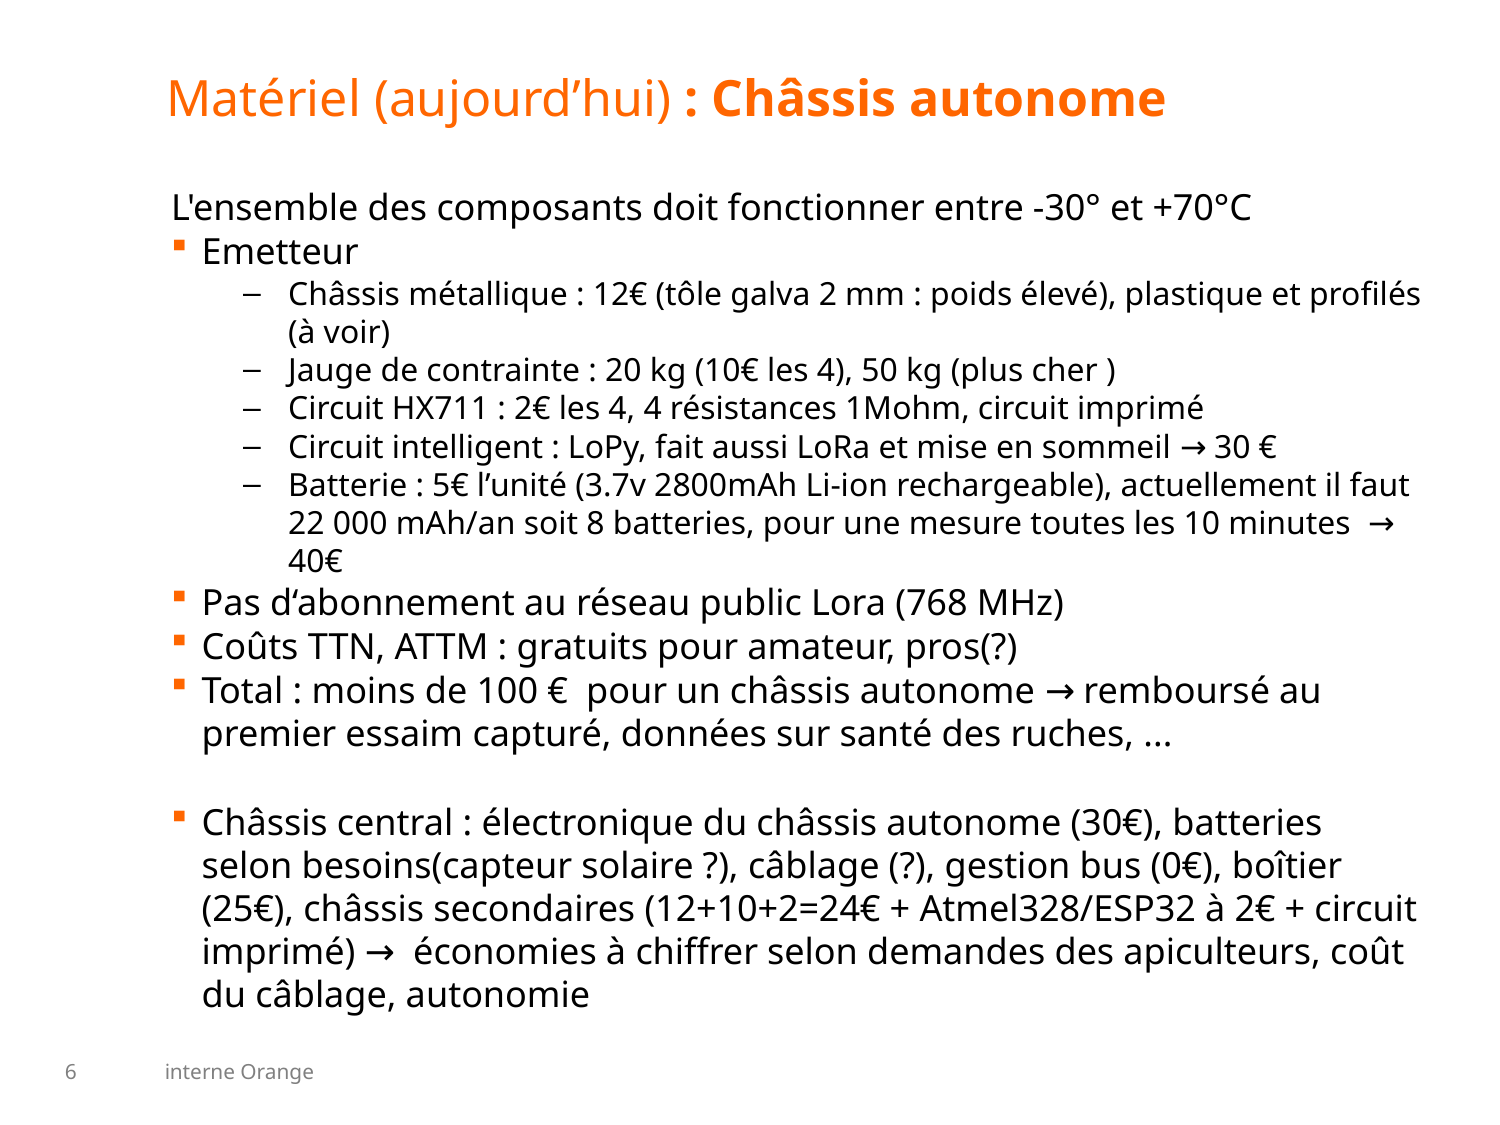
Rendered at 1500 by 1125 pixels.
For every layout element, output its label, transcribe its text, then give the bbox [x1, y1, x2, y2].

title Matériel (aujourd’hui) : Châssis autonome [166, 66, 1329, 126]
list L'ensemble des composants doit fonctionner entre -30° et +70°C Emetteur Châssis métallique : 12€ (tôle galva 2 mm : poids élevé), plastique et profilés (à voir) Jauge de contrainte : 20 kg (10€ les 4), 50 kg (plus cher ) Circuit HX711 : 2€ les 4, 4 résistances 1Mohm, circuit imprimé Circuit intelligent : LoPy, fait aussi LoRa et mise en sommeil → 30 € Batterie : 5€ l’unité (3.7v 2800mAh Li-ion rechargeable), actuellement il faut 22 000 mAh/an soit 8 batteries, pour une mesure toutes les 10 minutes → 40€ Pas d‘abonnement au réseau public Lora (768 MHz) Coûts TTN, ATTM : gratuits pour amateur, pros(?) Total : moins de 100 € pour un châssis autonome → remboursé au premier essaim capturé, données sur santé des ruches, ... Châssis central : électronique du châssis autonome (30€), batteries selon besoins(capteur solaire ?), câblage (?), gestion bus (0€), boîtier (25€), châssis secondaires (12+10+2=24€ + Atmel328/ESP32 à 2€ + circuit imprimé) → économies à chiffrer selon demandes des apiculteurs, coût du câblage, autonomie [171, 184, 1424, 1024]
